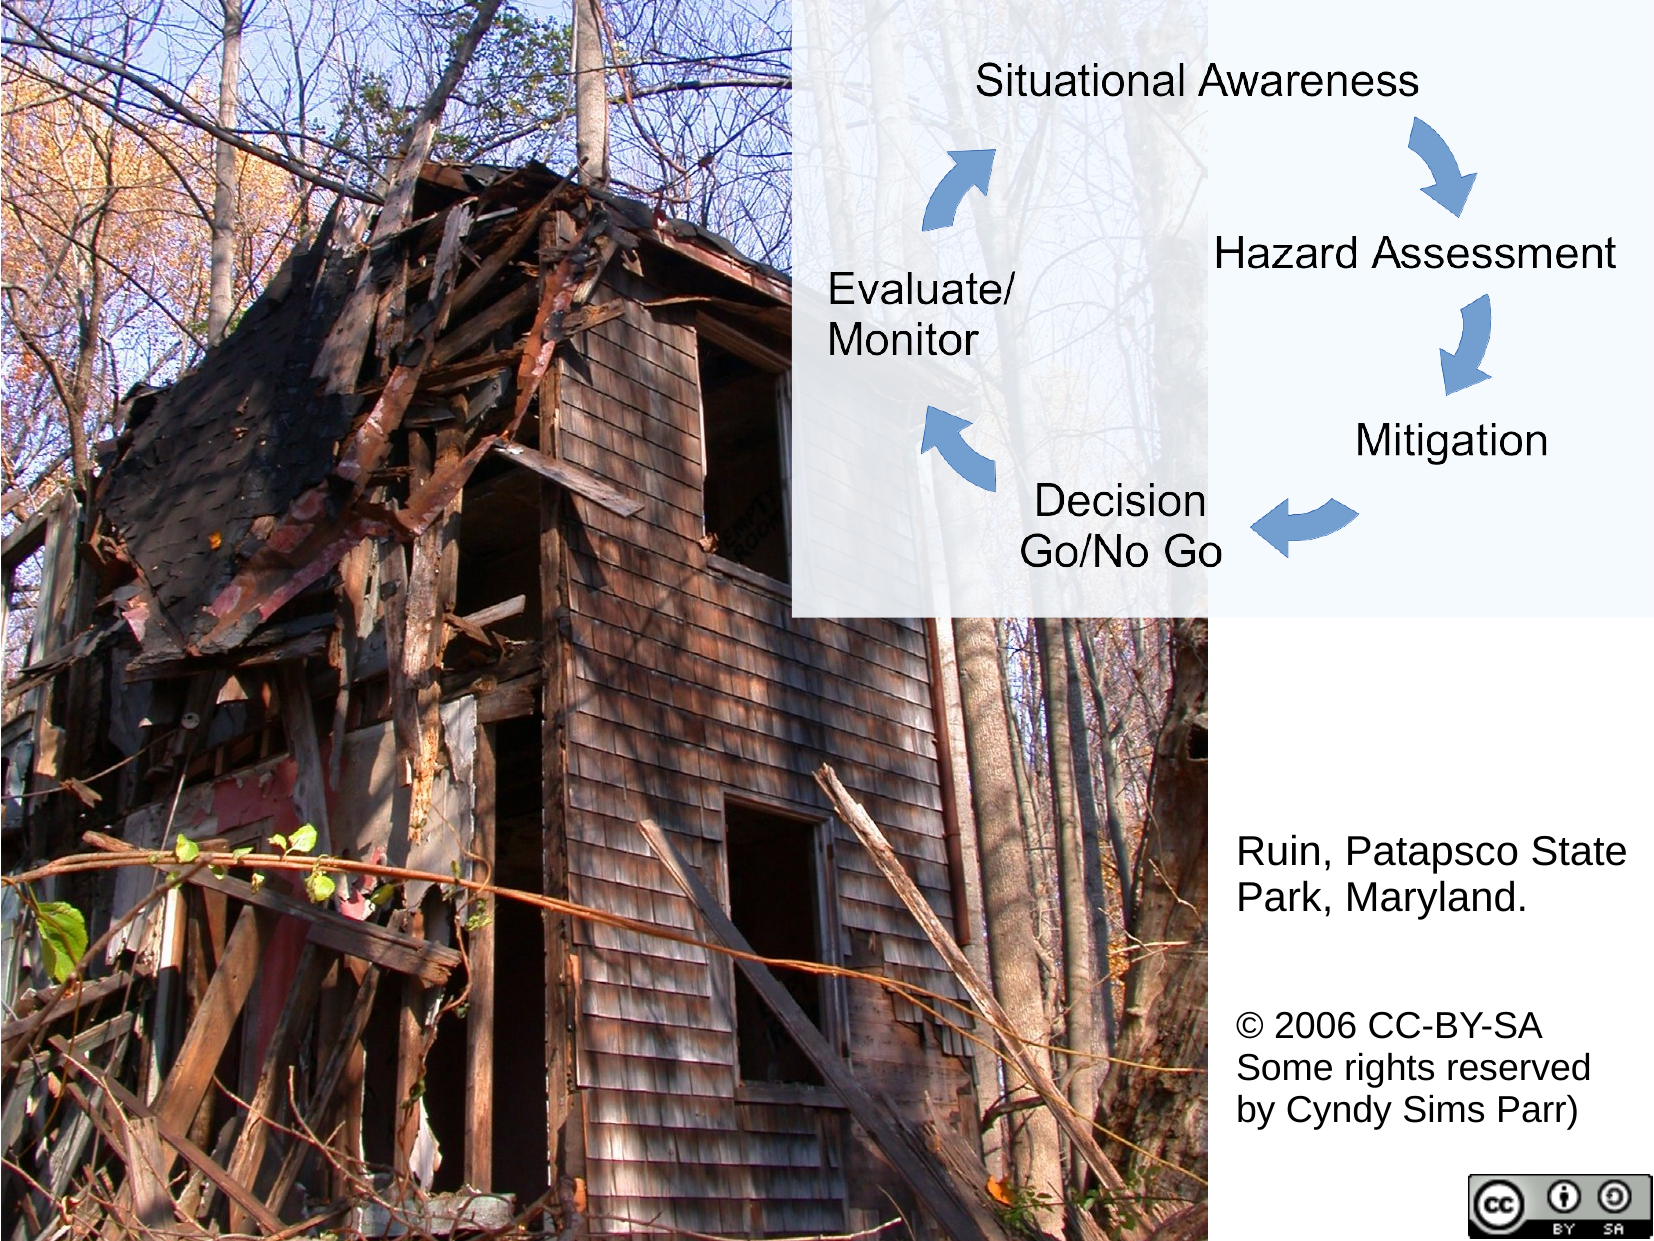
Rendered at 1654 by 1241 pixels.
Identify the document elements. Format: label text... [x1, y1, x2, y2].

text_box Ruin, Patapsco State Park, Maryland. © 2006 CC-BY-SA Some rights reserved by Cyndy Sims Parr) [1221, 820, 1654, 1138]
picture [1468, 1174, 1653, 1239]
picture [1, 0, 1654, 1241]
